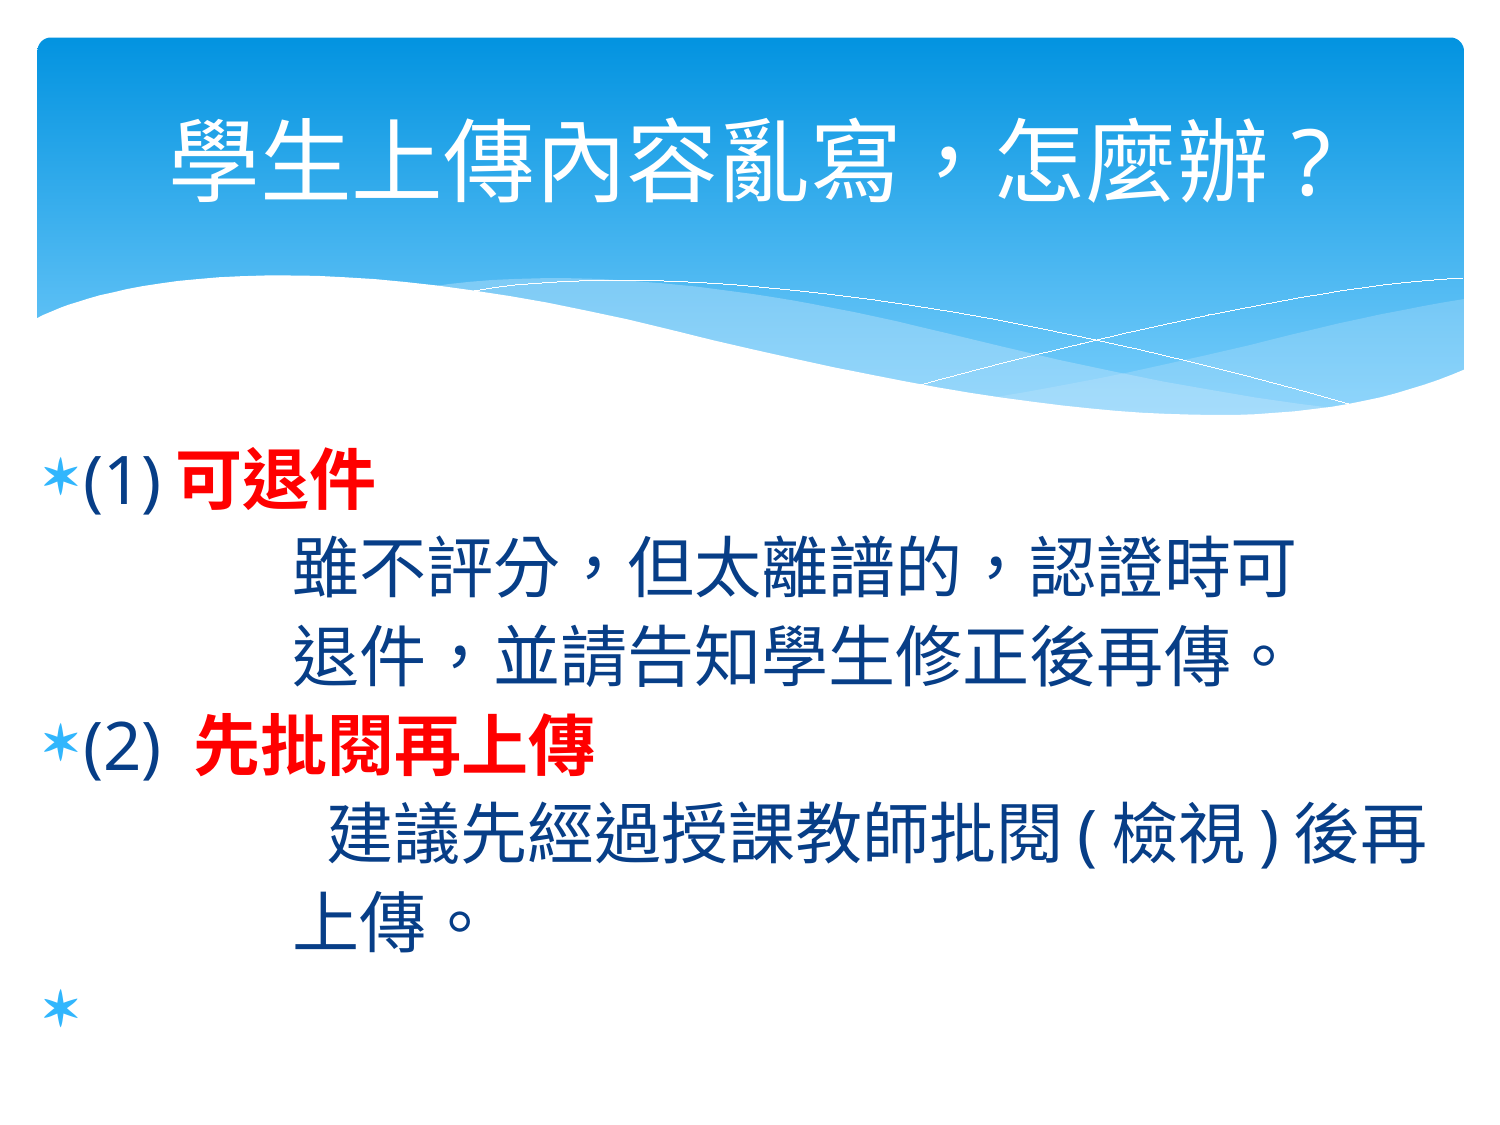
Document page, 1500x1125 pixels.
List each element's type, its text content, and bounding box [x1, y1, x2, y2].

title 學生上傳內容亂寫，怎麼辦? [75, 55, 1426, 262]
list (1)可退件 雖不評分，但太離譜的，認證時可 退件，並請告知學生修正後再傳。 (2) 先批閱再上傳 建議先經過授課教師批閱(檢視)後再 上傳。 [29, 438, 1459, 1047]
